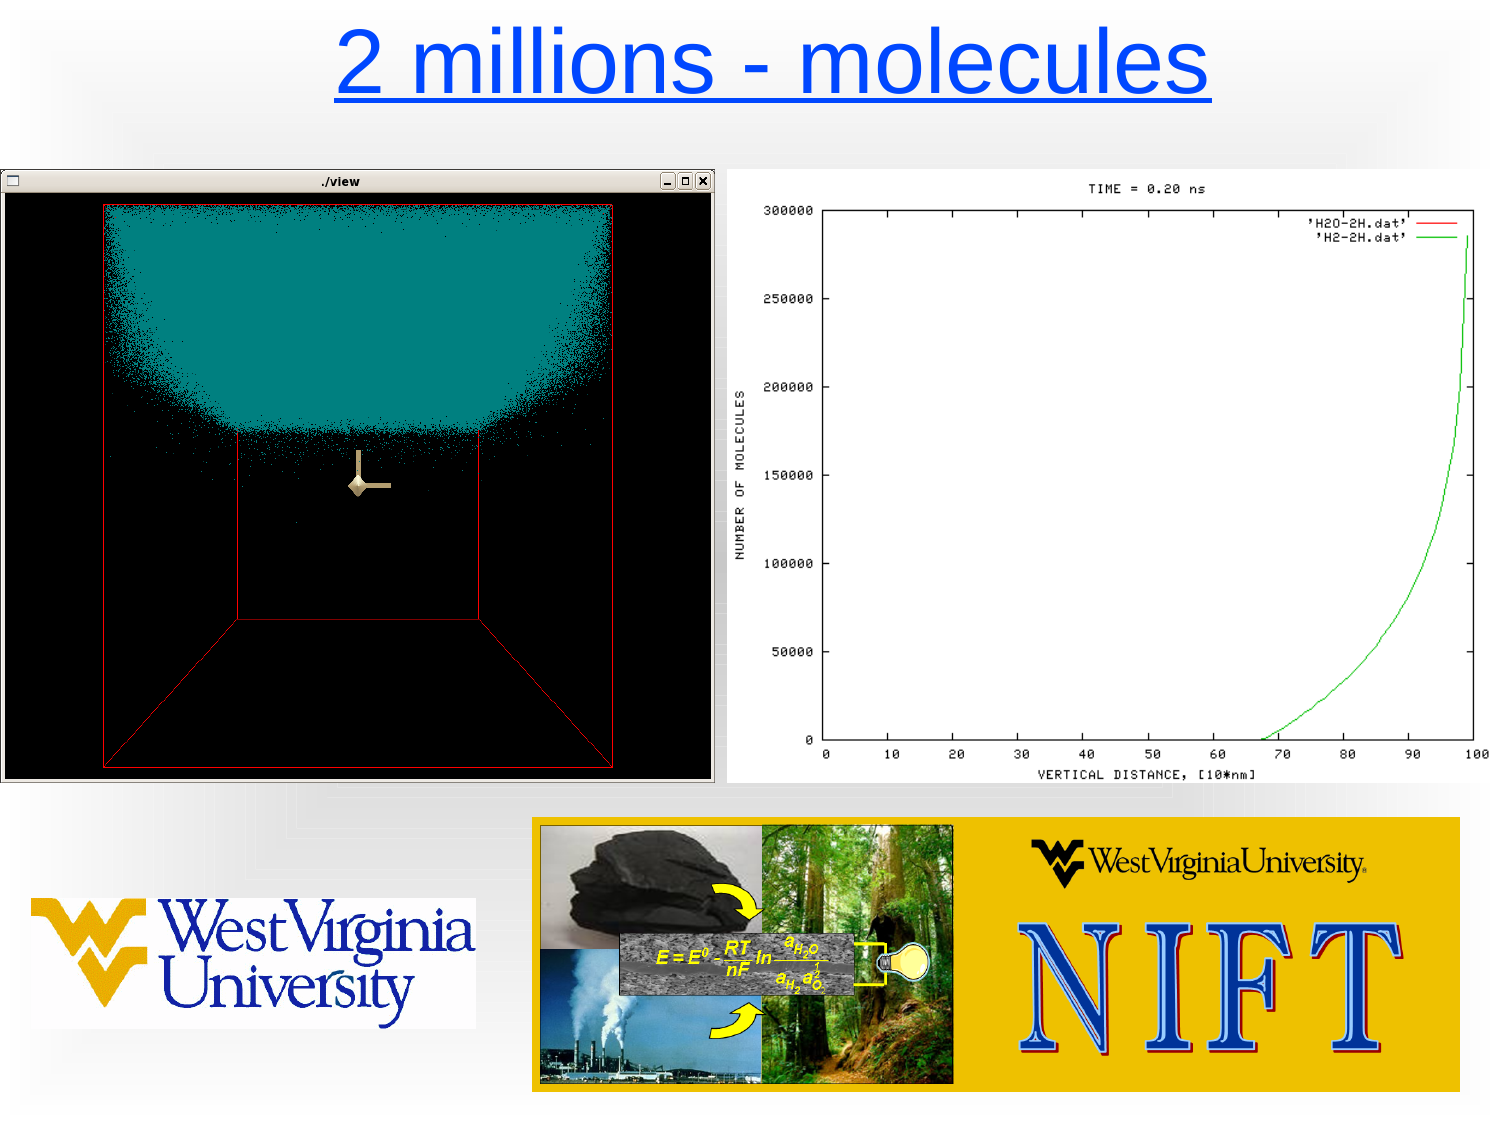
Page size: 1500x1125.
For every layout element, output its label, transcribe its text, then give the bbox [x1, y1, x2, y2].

picture [532, 817, 1460, 1092]
picture [0, 169, 715, 783]
title 2 millions - molecules [135, 10, 1411, 113]
picture [727, 169, 1497, 783]
